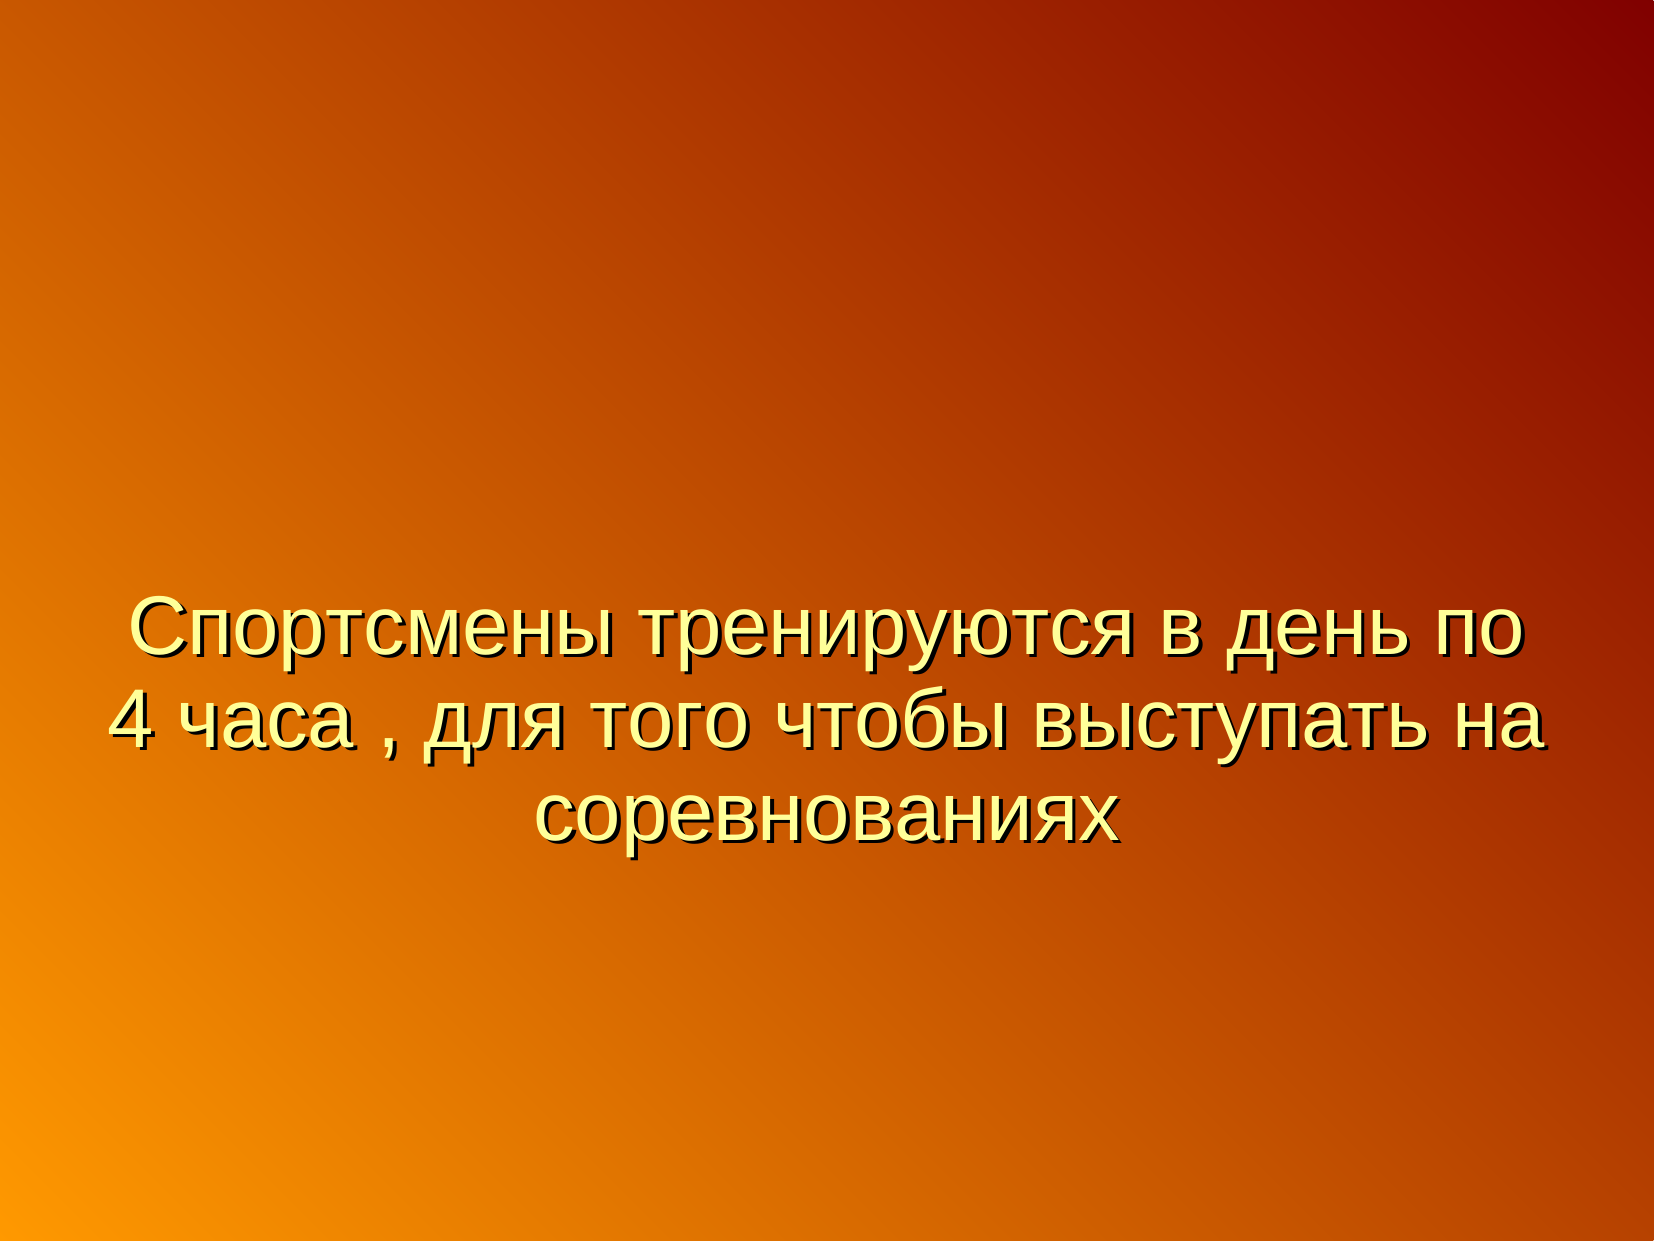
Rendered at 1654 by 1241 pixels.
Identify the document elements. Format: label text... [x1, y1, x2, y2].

title Спортсмены тренируются в день по 4 часа , для того чтобы выступать на соревнованиях [82, 659, 1571, 866]
list [82, 232, 1571, 659]
